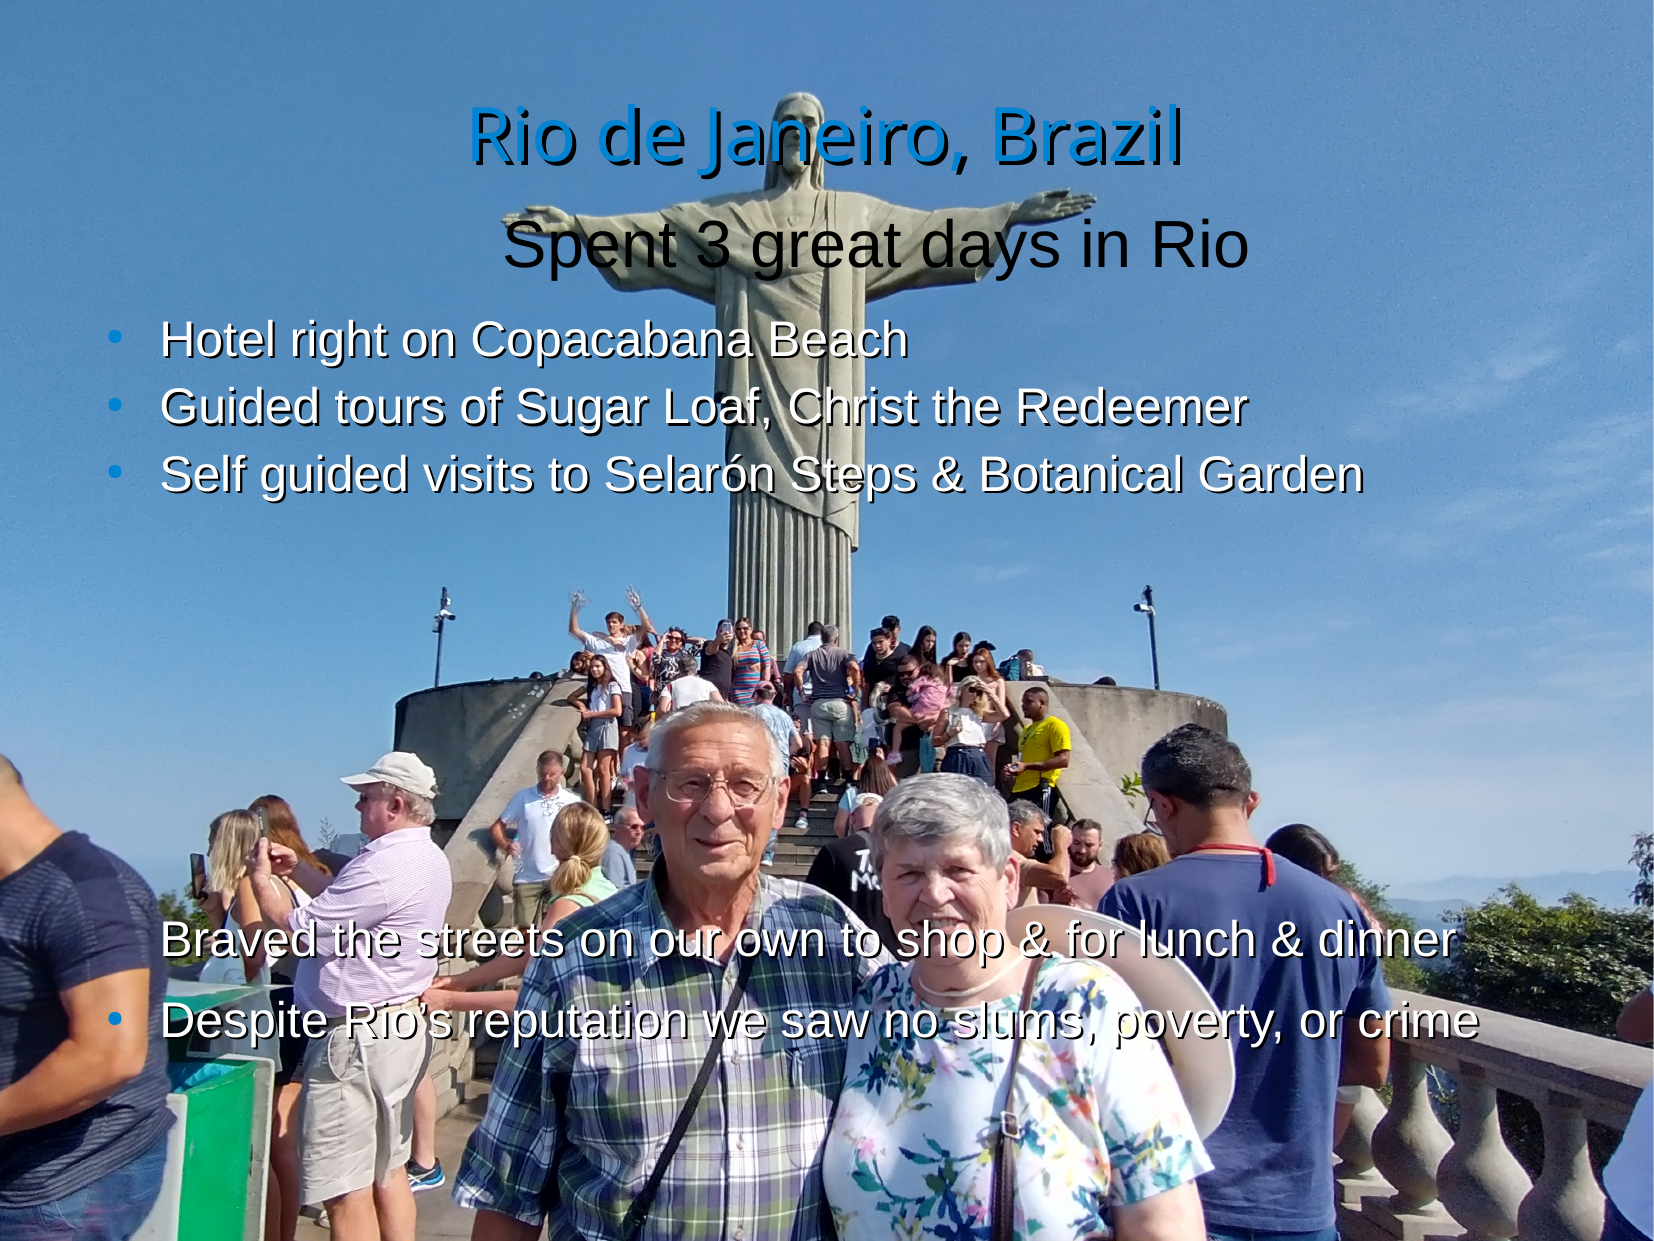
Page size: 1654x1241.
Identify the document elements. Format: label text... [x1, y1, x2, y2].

picture [0, 0, 1654, 1241]
list Spent 3 great days in Rio Hotel right on Copacabana Beach Guided tours of Sugar Loaf, Christ the Redeemer Self guided visits to Selarón Steps & Botanical Garden Braved the streets on our own to shop & for lunch & dinner Despite Rio’s reputation we saw no slums, poverty, or crime [88, 206, 1595, 1241]
title Rio de Janeiro, Brazil [129, 64, 1518, 206]
